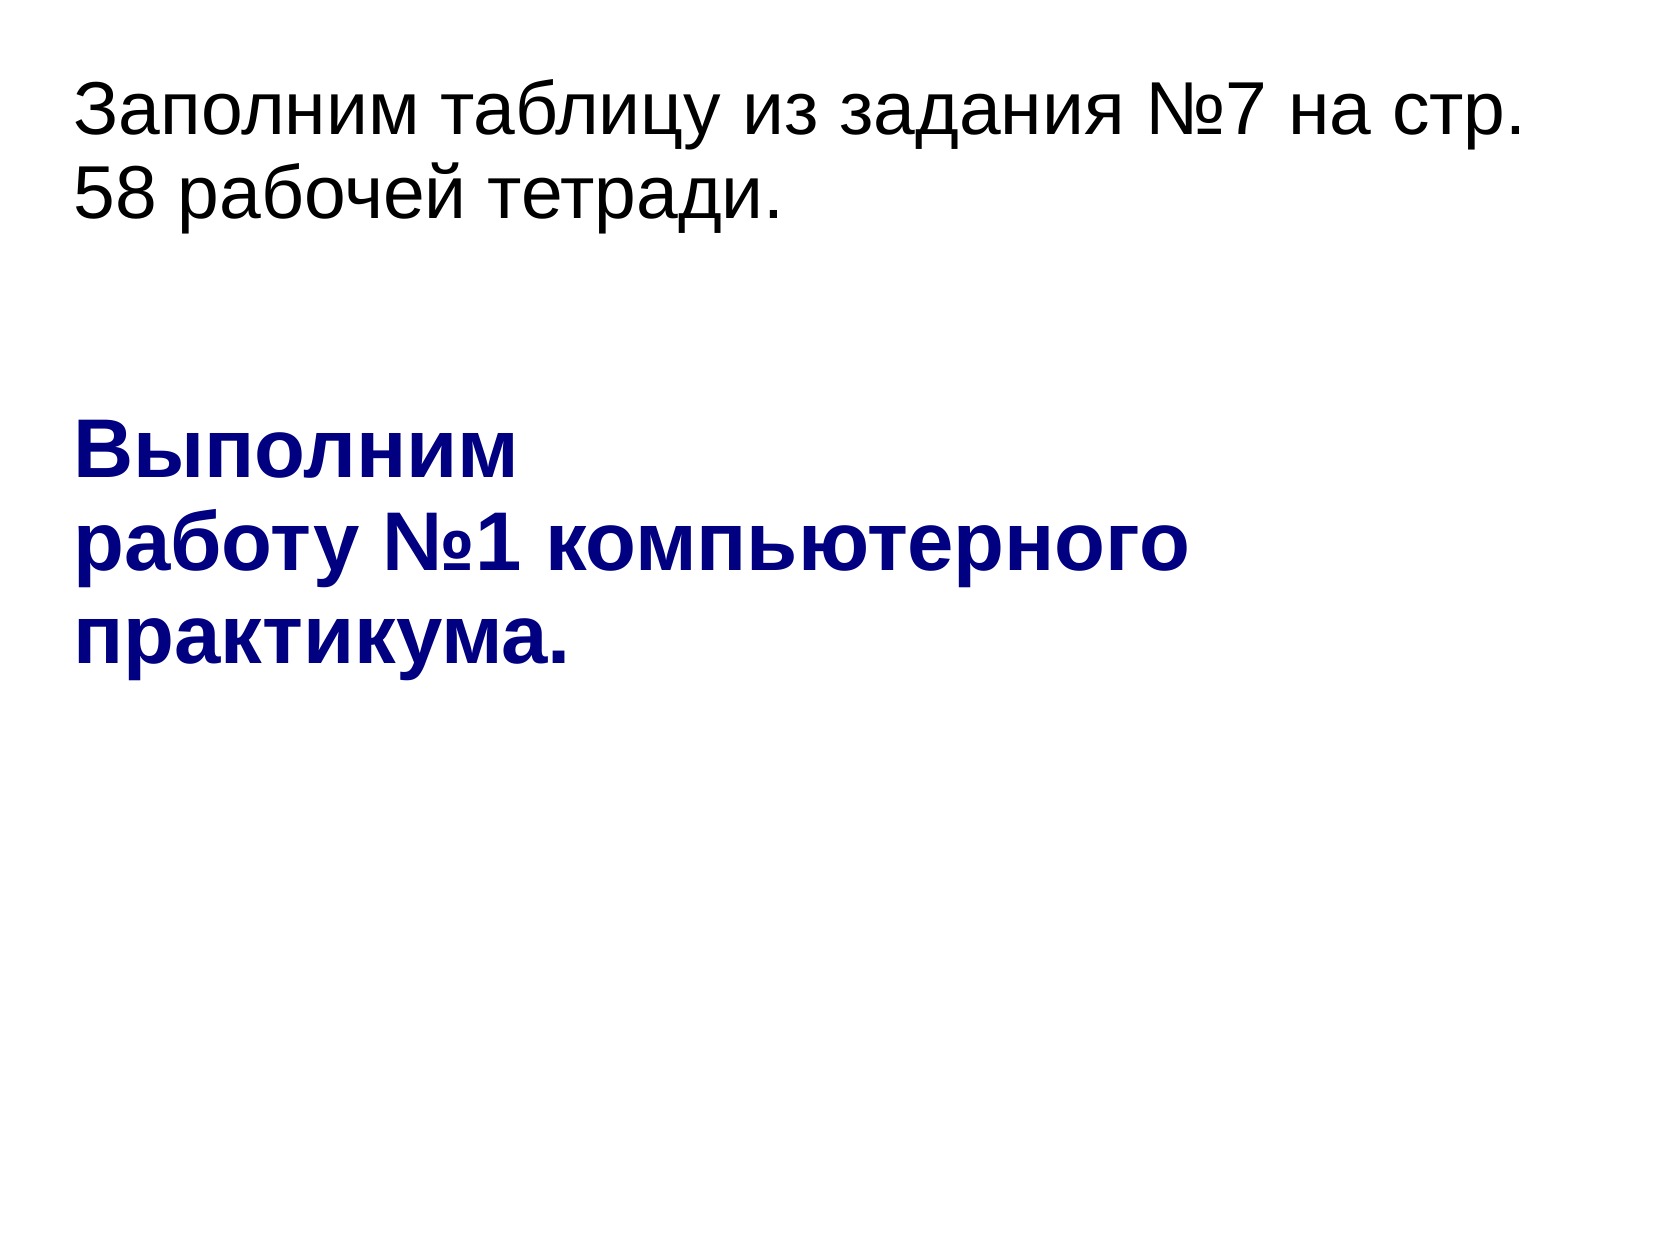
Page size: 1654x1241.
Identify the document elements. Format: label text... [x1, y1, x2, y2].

text_box Заполним таблицу из задания №7 на стр. 58 рабочей тетради. Выполним работу №1 компьютерного практикума. [59, 59, 1565, 773]
